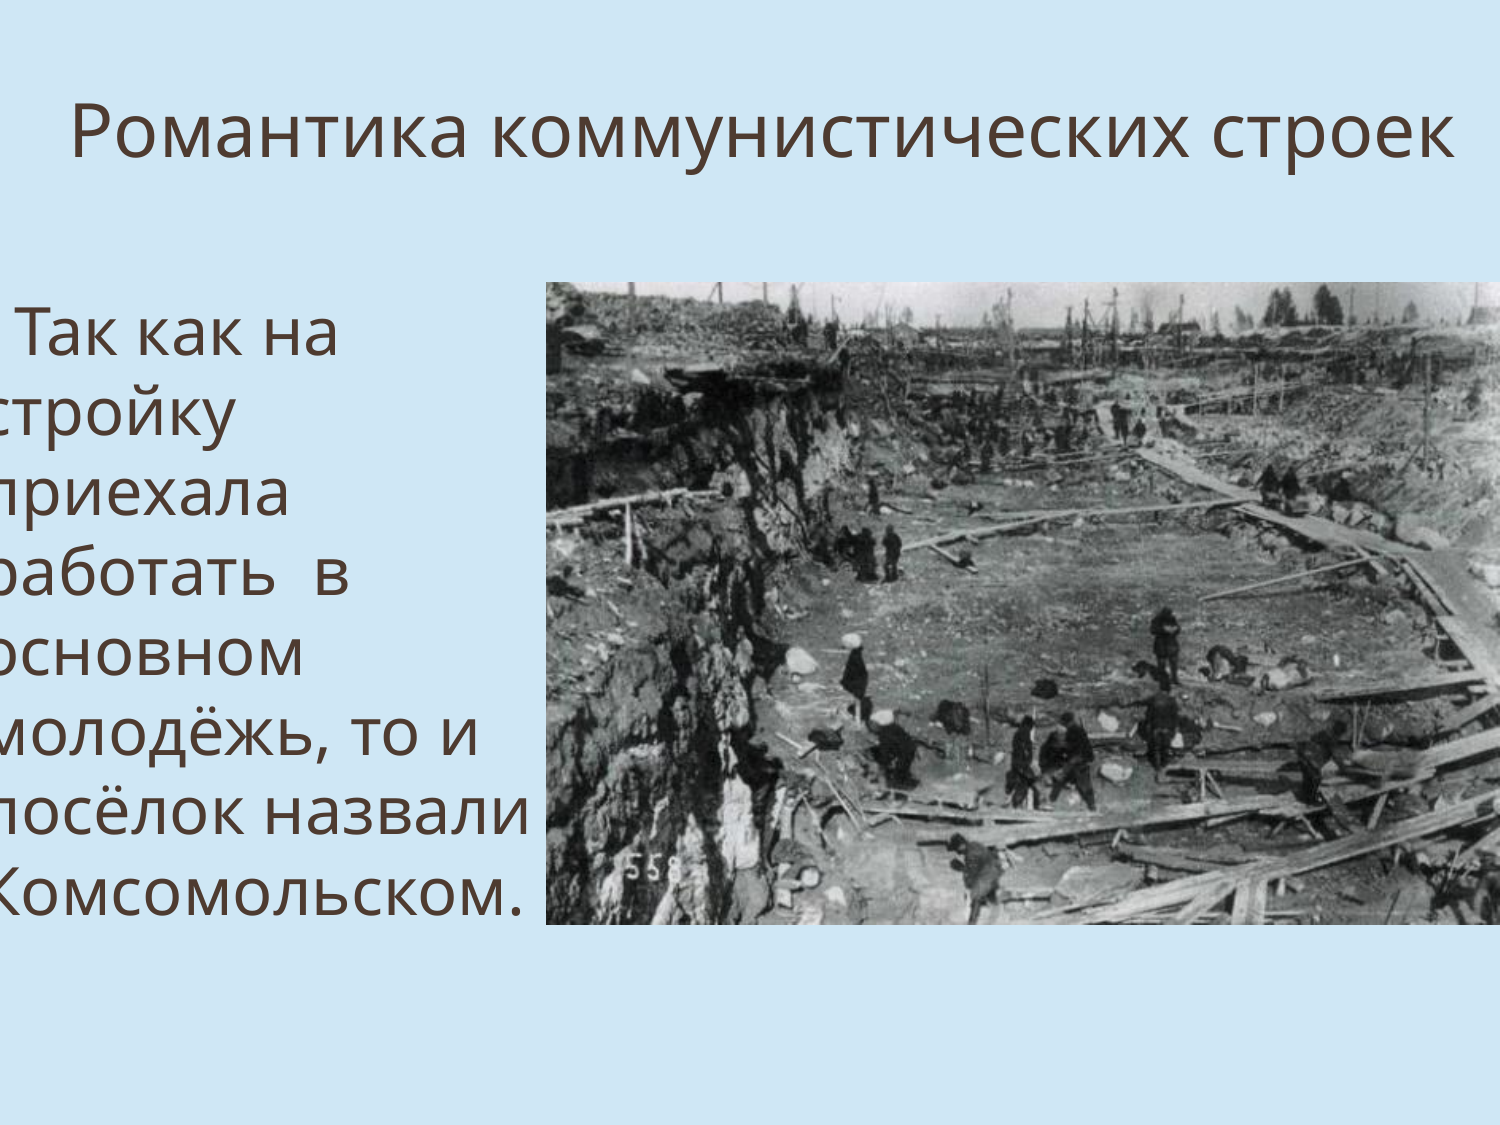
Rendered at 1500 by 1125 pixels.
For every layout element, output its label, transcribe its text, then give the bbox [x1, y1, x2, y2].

title Романтика коммунистических строек [50, 75, 1475, 213]
picture [546, 282, 1500, 925]
list Так как на стройку приехала работать в основном молодёжь, то и посёлок назвали Комсомольском. [0, 281, 563, 977]
